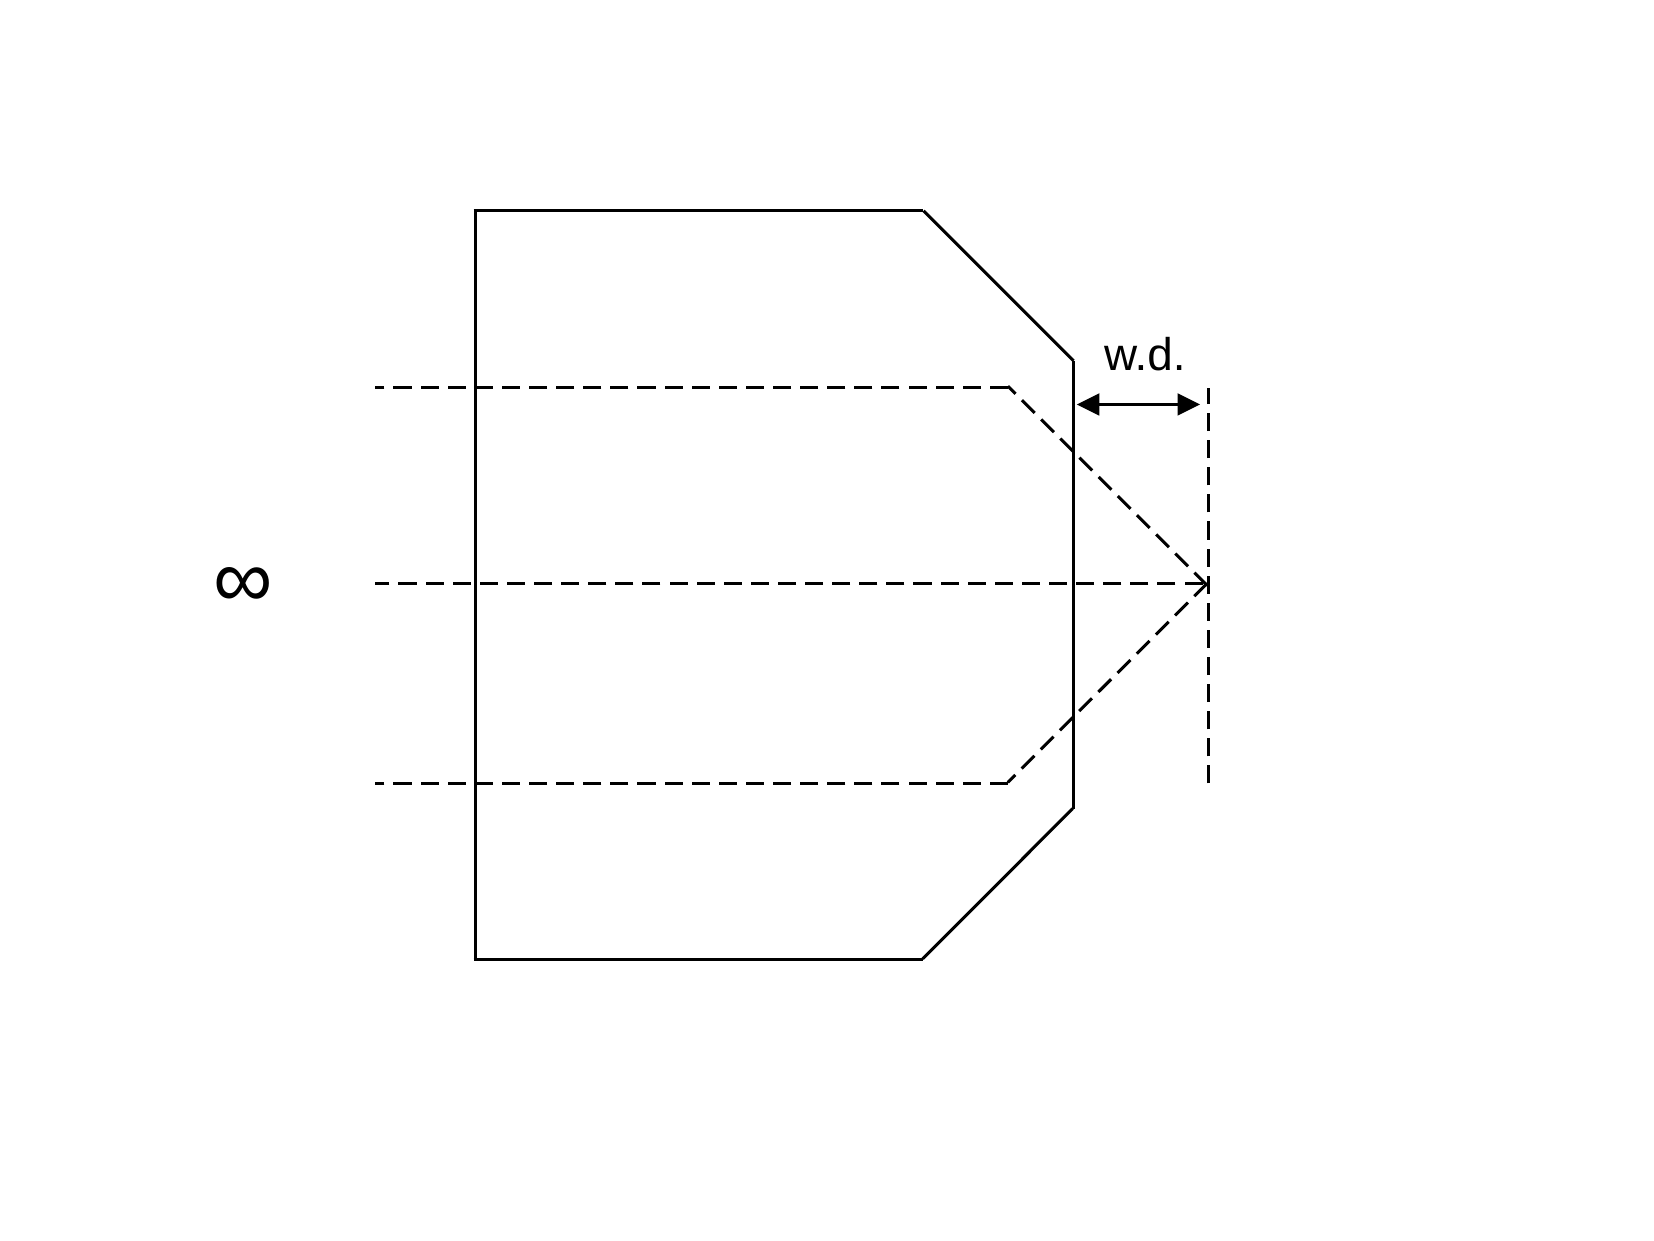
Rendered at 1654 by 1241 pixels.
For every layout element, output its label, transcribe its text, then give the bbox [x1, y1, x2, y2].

text_box w.d. [1088, 321, 1202, 397]
text_box ∞ [168, 525, 319, 643]
